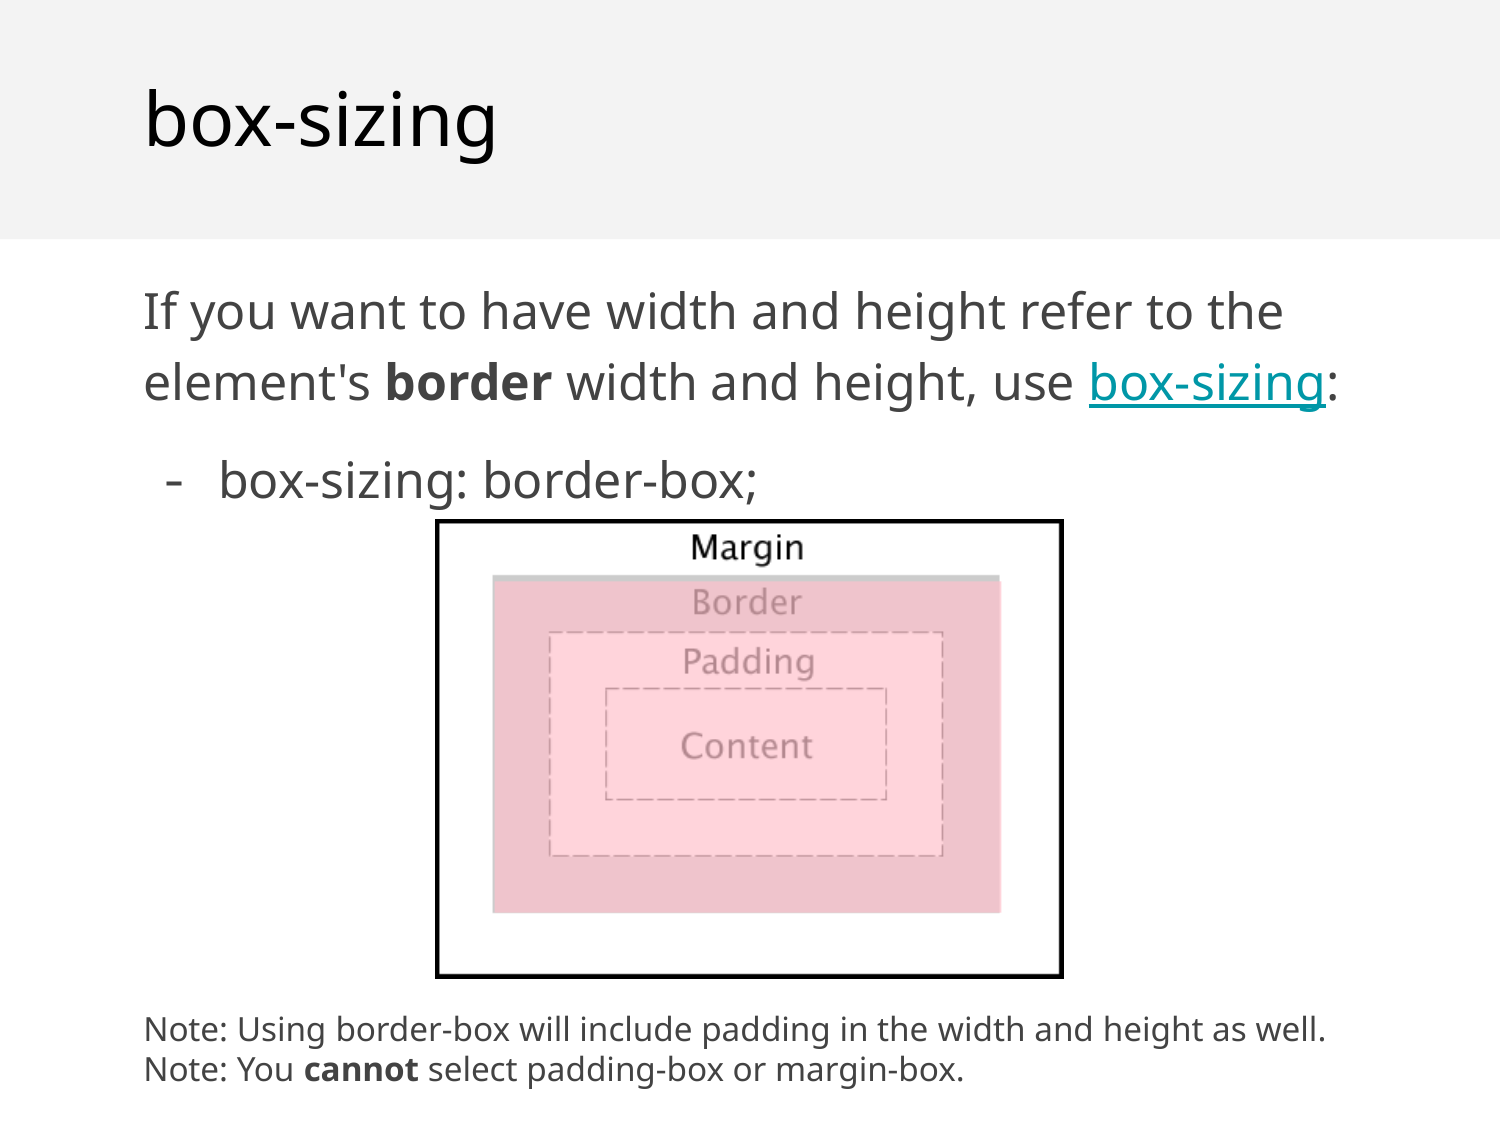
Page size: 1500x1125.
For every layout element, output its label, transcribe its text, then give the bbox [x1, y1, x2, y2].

list Note: Using border-box will include padding in the width and height as well. Note: You cannot select padding-box or margin-box. [128, 993, 1402, 1125]
list If you want to have width and height refer to the element's border width and height, use box-sizing: box-sizing: border-box; [128, 255, 1372, 473]
picture [435, 519, 1064, 979]
title box-sizing [128, 56, 1372, 183]
text_box [494, 581, 1002, 913]
